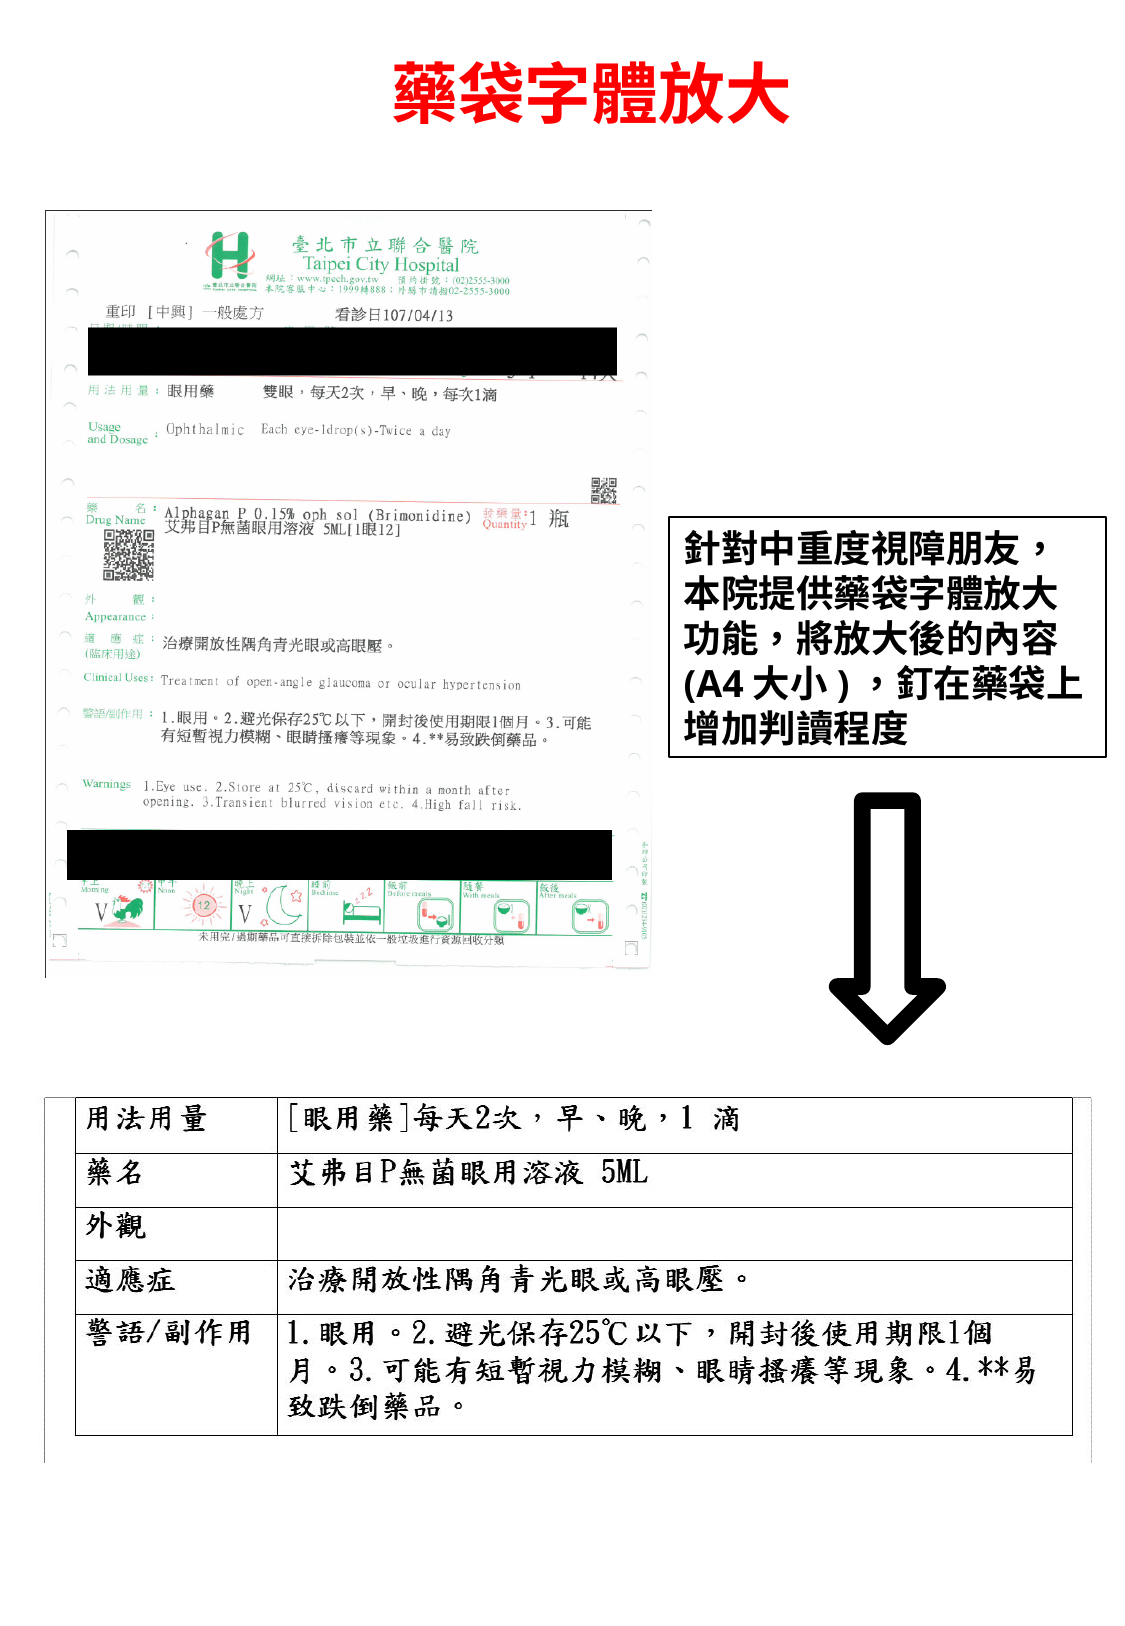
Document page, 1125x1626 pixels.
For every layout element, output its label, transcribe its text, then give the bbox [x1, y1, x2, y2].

text_box 針對中重度視障朋友， 本院提供藥袋字體放大功能，將放大後的內容(A4大小)，釘在藥袋上增加判讀程度 [668, 517, 1106, 758]
text_box 藥袋字體放大 [376, 44, 808, 140]
picture [30, 1072, 1107, 1463]
picture [45, 210, 652, 978]
